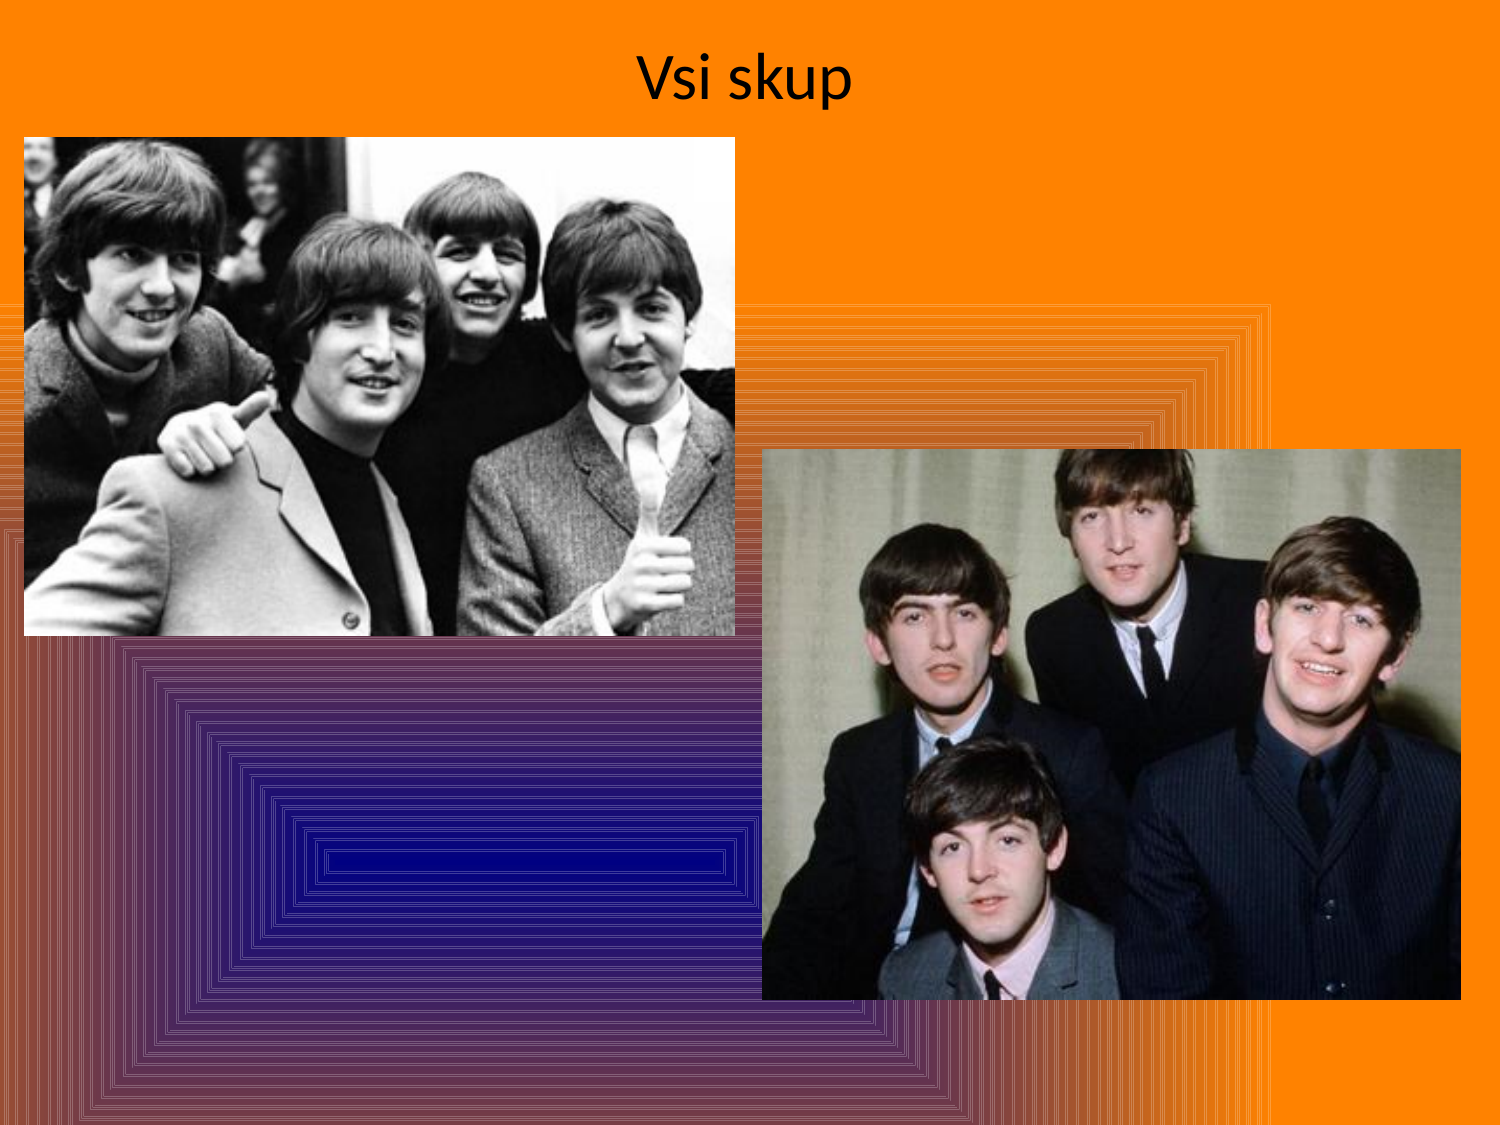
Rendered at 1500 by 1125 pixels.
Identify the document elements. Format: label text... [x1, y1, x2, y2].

picture [762, 449, 1461, 1000]
list Vsi skup [62, 24, 1413, 1075]
picture [24, 137, 735, 636]
